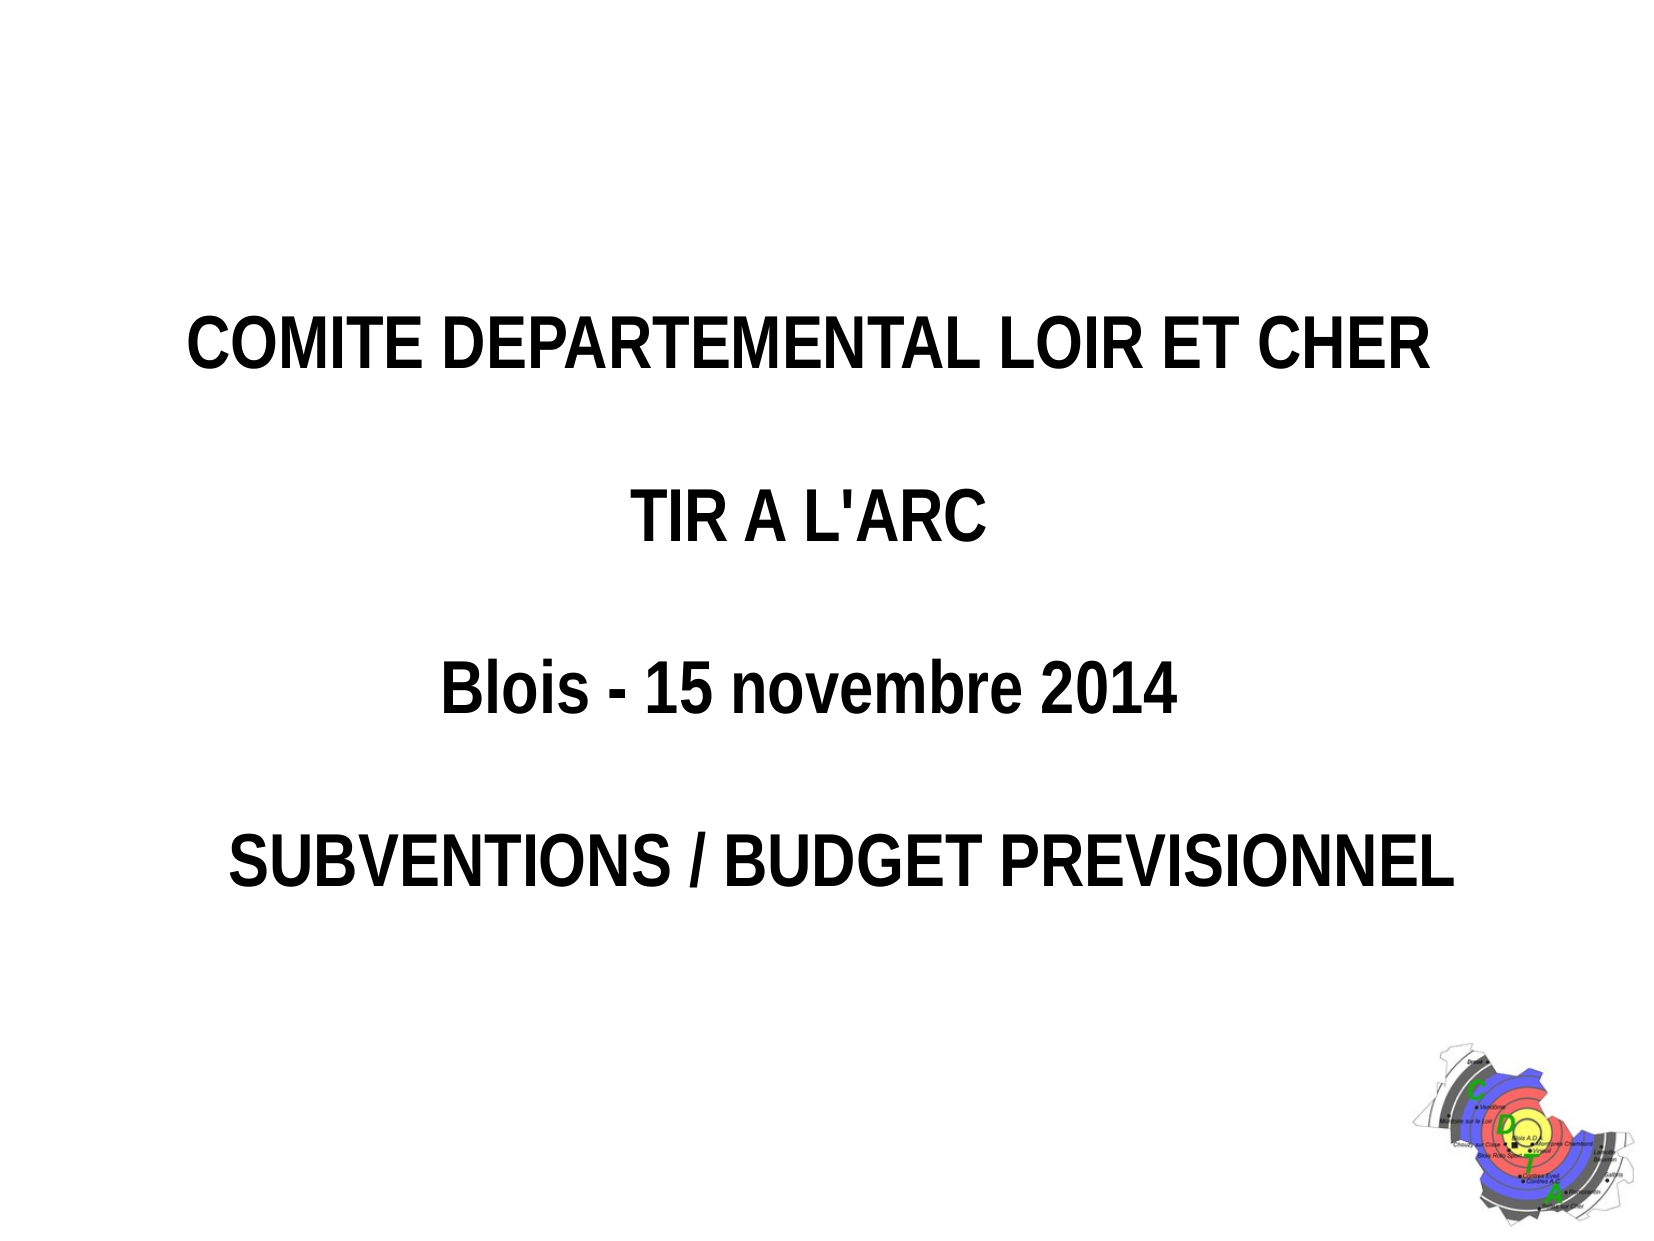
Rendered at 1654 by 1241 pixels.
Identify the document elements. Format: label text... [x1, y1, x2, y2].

text_box COMITE DEPARTEMENTAL LOIR ET CHER TIR A L'ARC Blois - 15 novembre 2014 SUBVENTIONS / BUDGET PREVISIONNEL [29, 118, 1590, 1239]
picture [1590, 1041, 1637, 1227]
